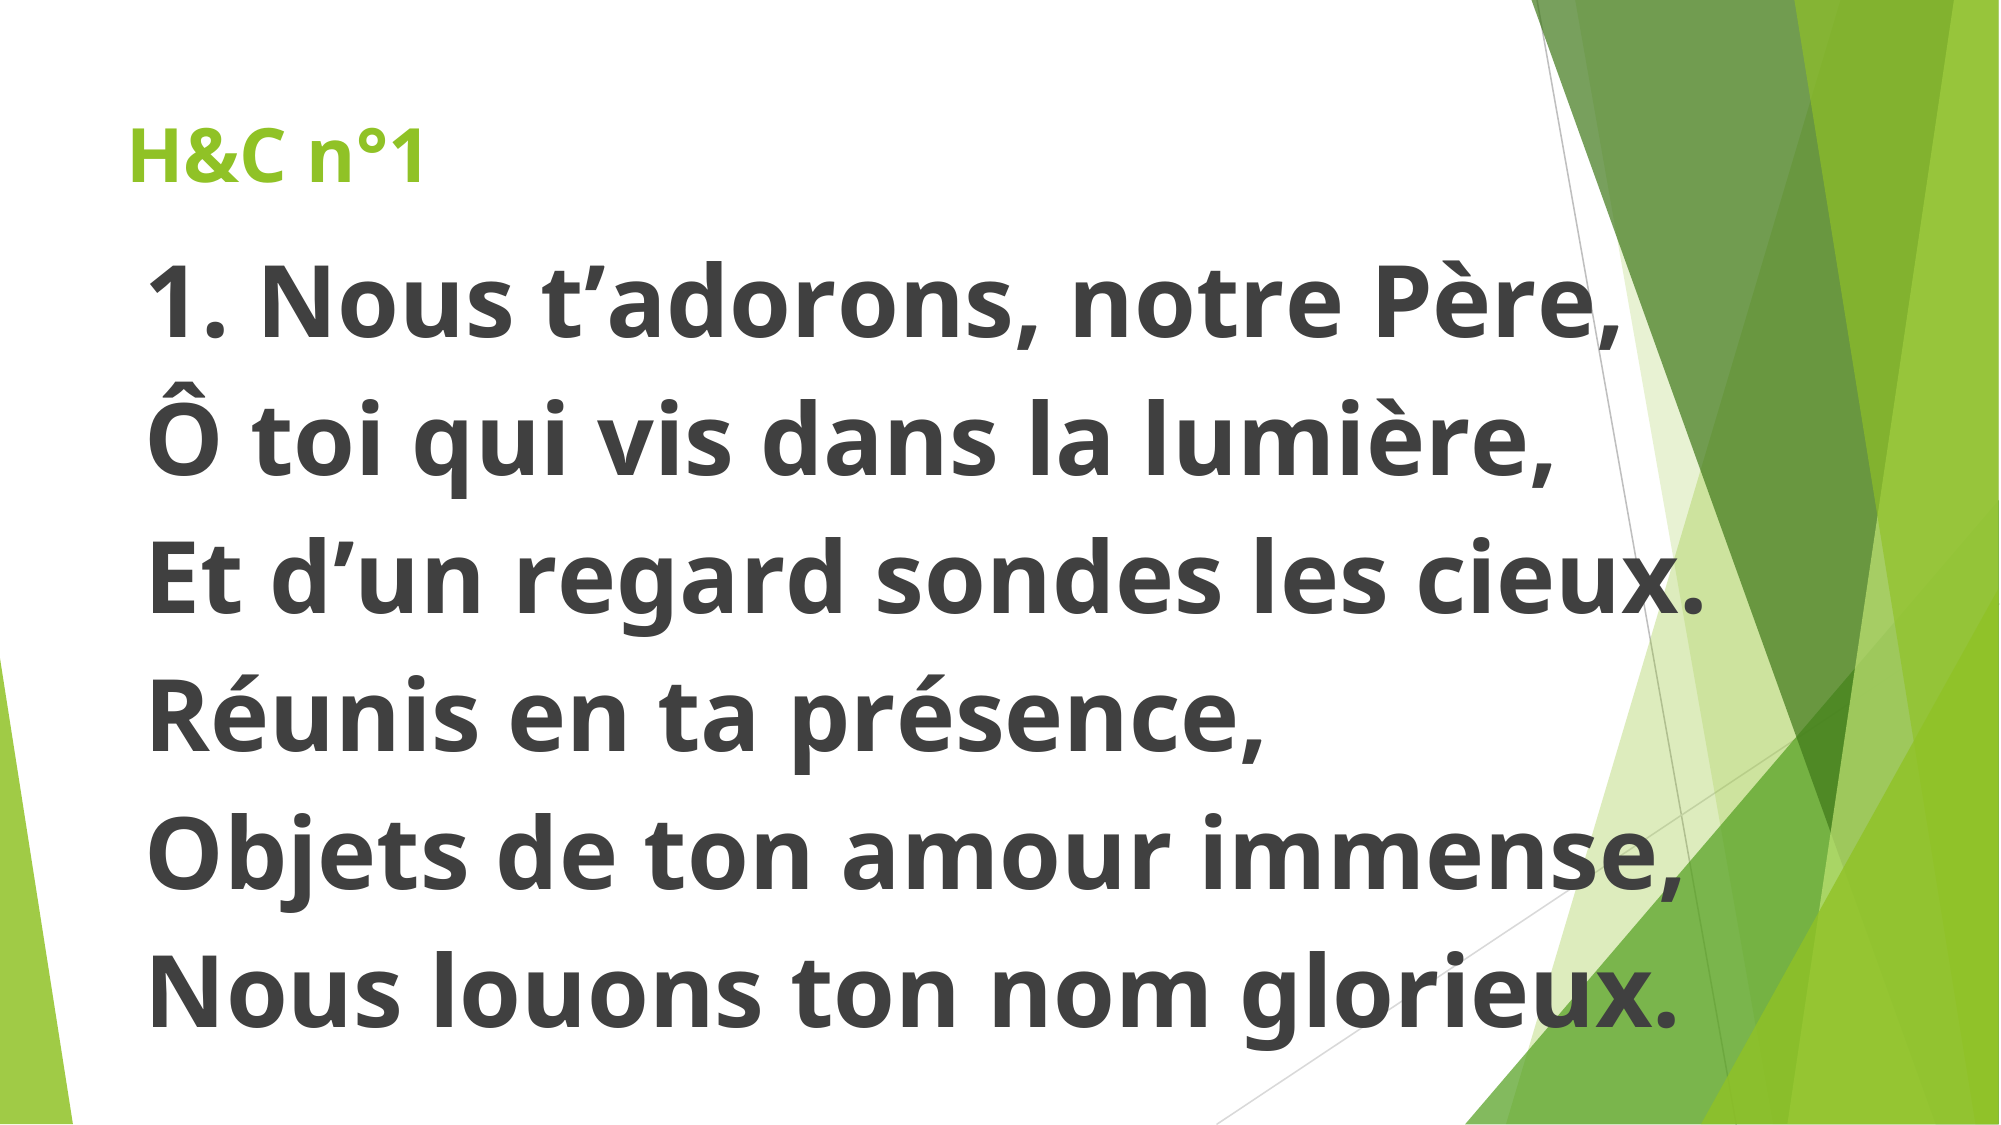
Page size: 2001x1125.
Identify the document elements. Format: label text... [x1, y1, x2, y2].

text_box H&C n°1 [111, 99, 1522, 213]
text_box 1. Nous t’adorons, notre Père, Ô toi qui vis dans la lumière, Et d’un regard sondes les cieux. Réunis en ta présence, Objets de ton amour immense, Nous louons ton nom glorieux. [129, 212, 1961, 1074]
